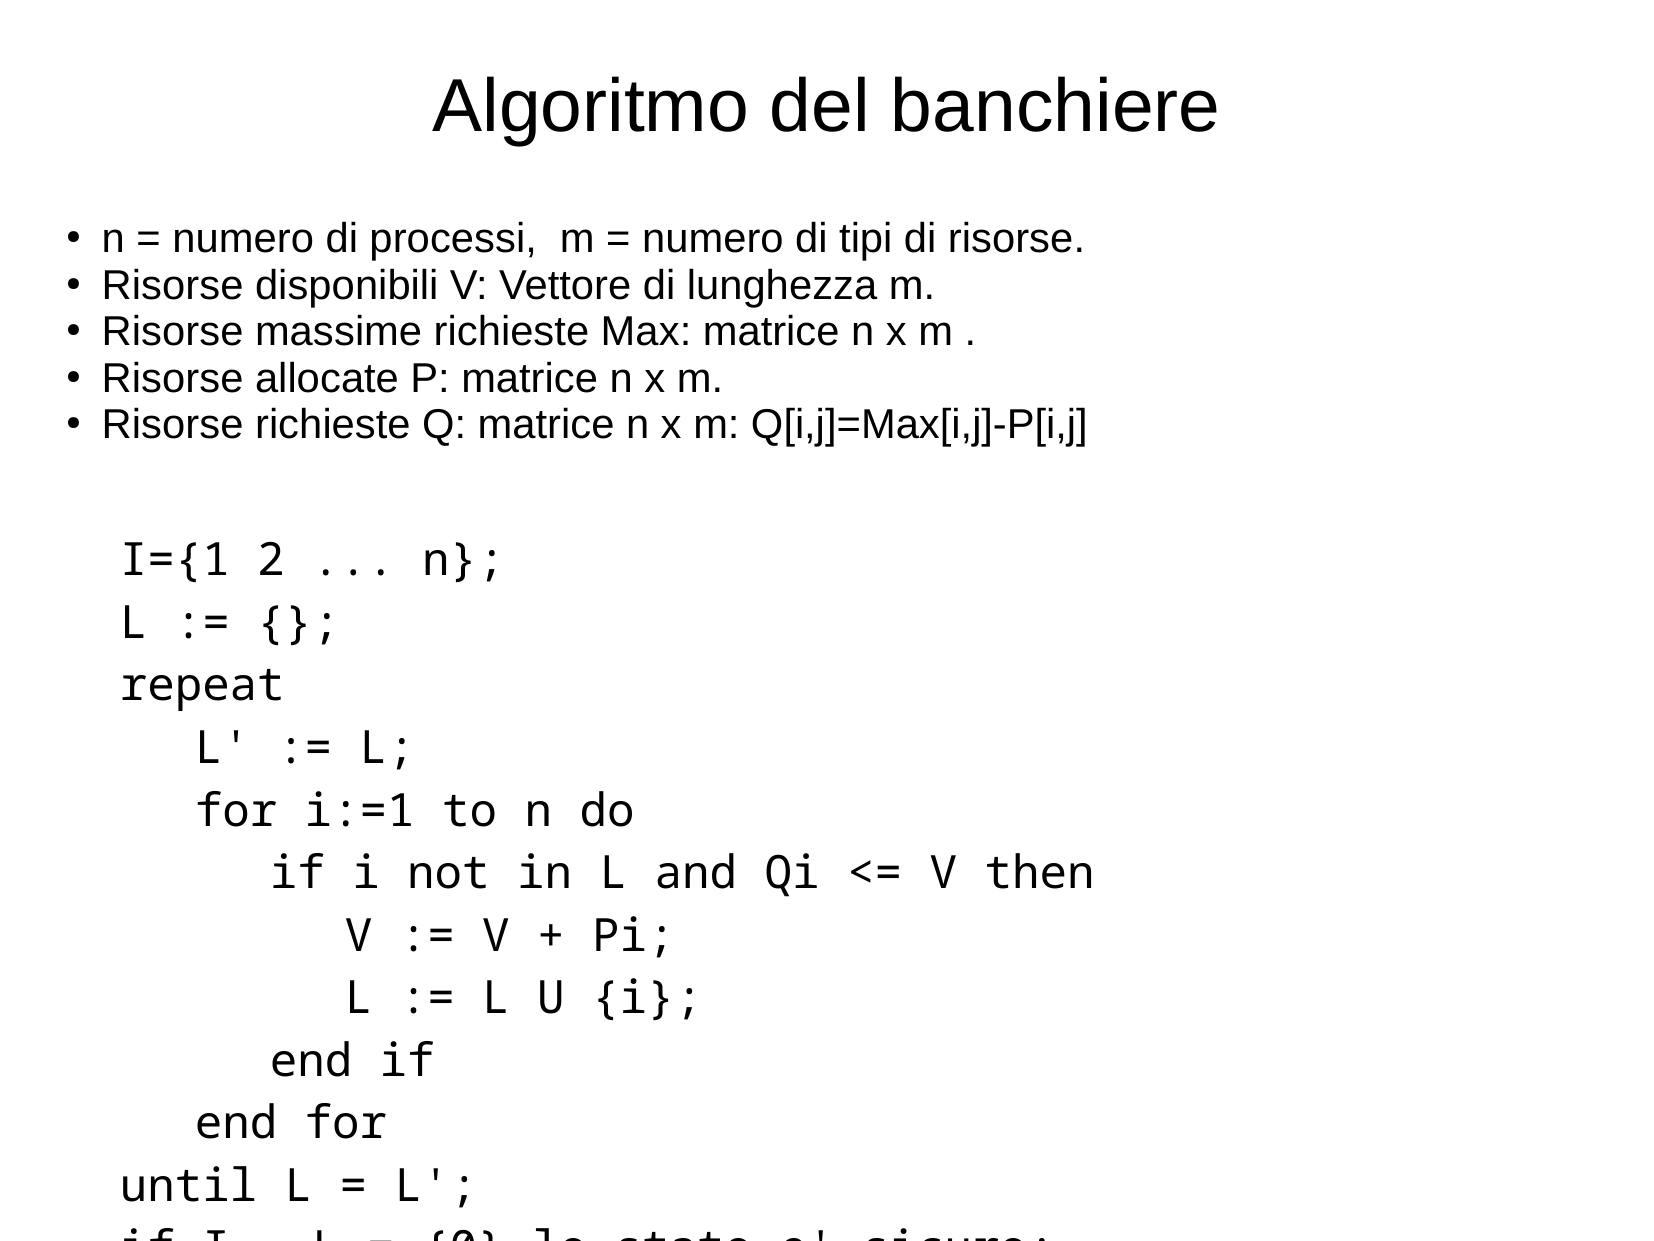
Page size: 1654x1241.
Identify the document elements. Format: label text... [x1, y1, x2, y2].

title Algoritmo del banchiere [82, 2, 1571, 207]
text_box I={1 2 ... n}; L := {}; repeat L' := L; for i:=1 to n do if i not in L and Qi <= V then V := V + Pi; L := L U {i}; end if end for until L = L'; if I - L = {0} lo stato e' sicuro; [105, 519, 1396, 1174]
text_box n = numero di processi, m = numero di tipi di risorse. Risorse disponibili V: Vettore di lunghezza m. Risorse massime richieste Max: matrice n x m . Risorse allocate P: matrice n x m. Risorse richieste Q: matrice n x m: Q[i,j]=Max[i,j]-P[i,j] [51, 207, 1654, 455]
